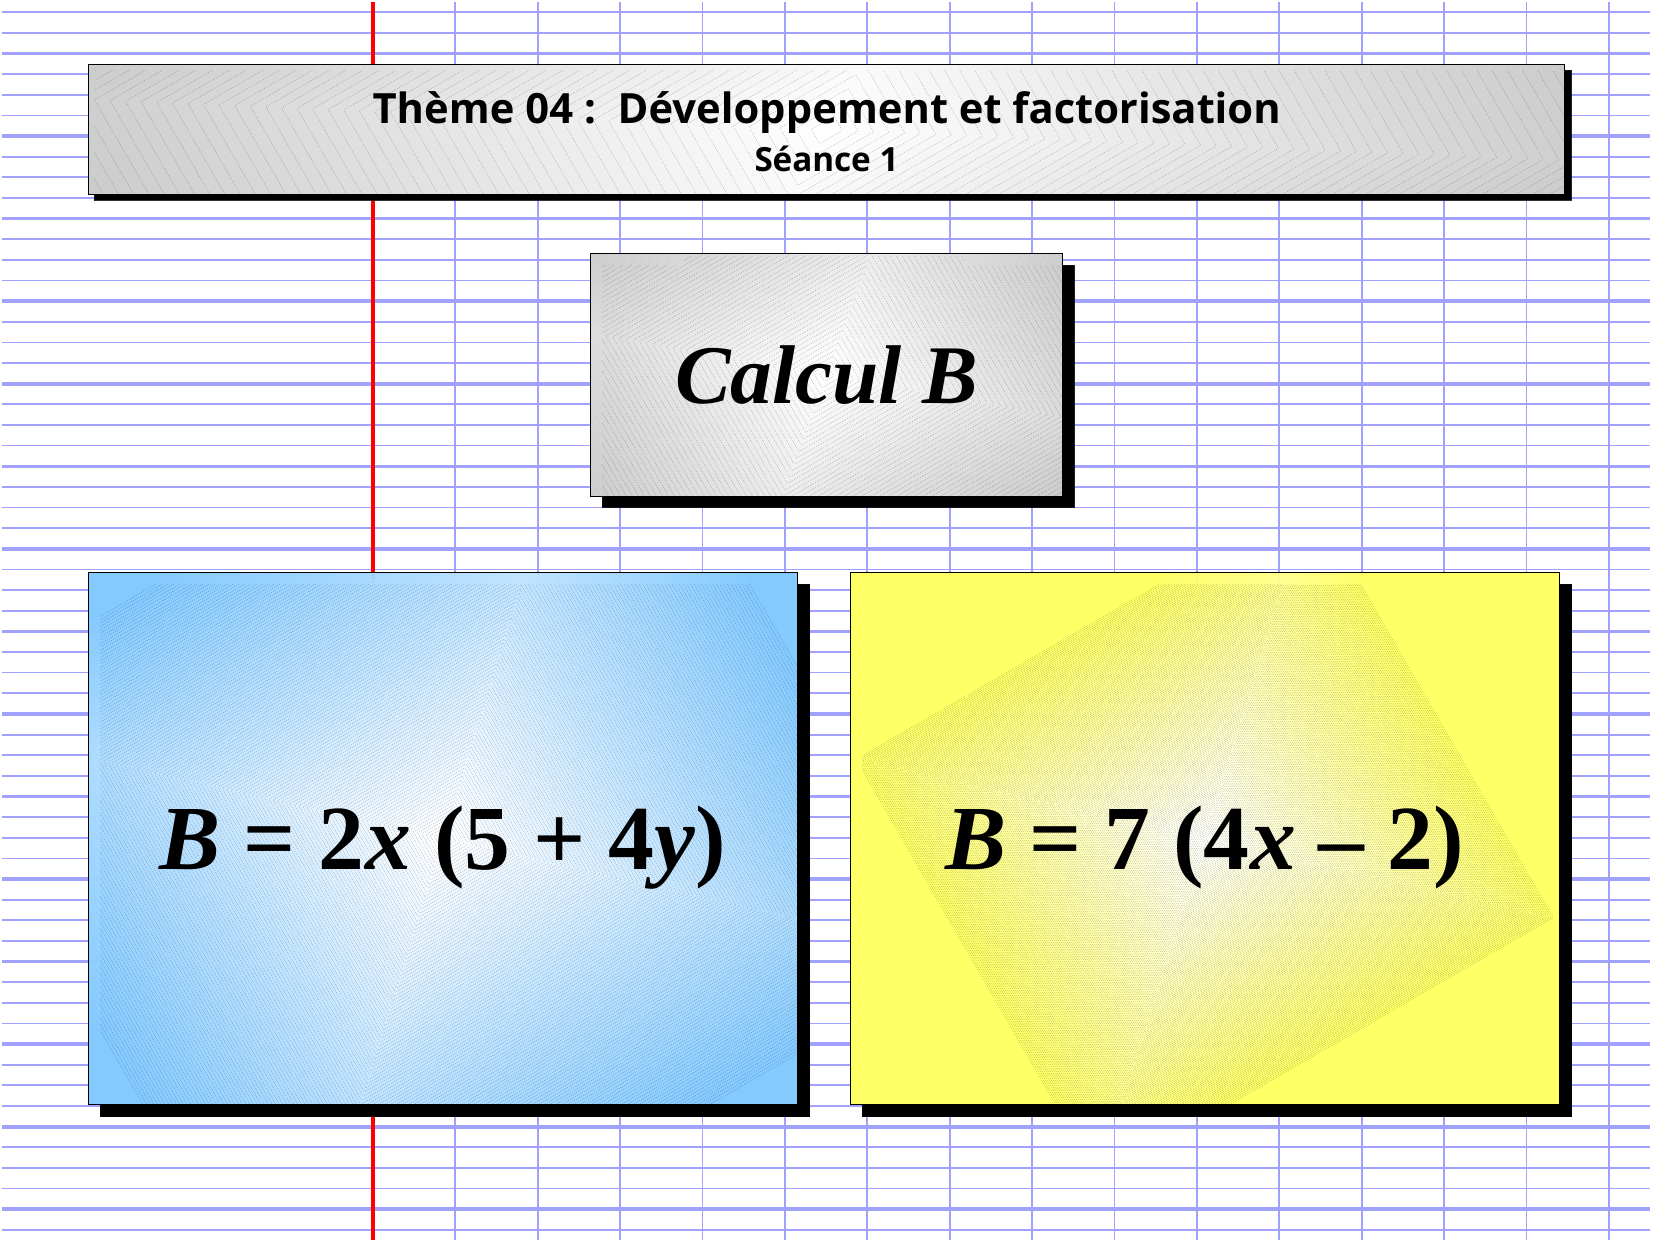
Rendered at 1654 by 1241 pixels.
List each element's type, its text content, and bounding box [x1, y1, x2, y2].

picture [0, 0, 1654, 1241]
text_box Thème 04 : Développement et factorisation Séance 1 [88, 64, 1565, 195]
text_box B = 7 (4x – 2) [850, 572, 1560, 1105]
text_box Calcul B [590, 253, 1063, 497]
text_box B = 2x (5 + 4y) [88, 572, 798, 1105]
